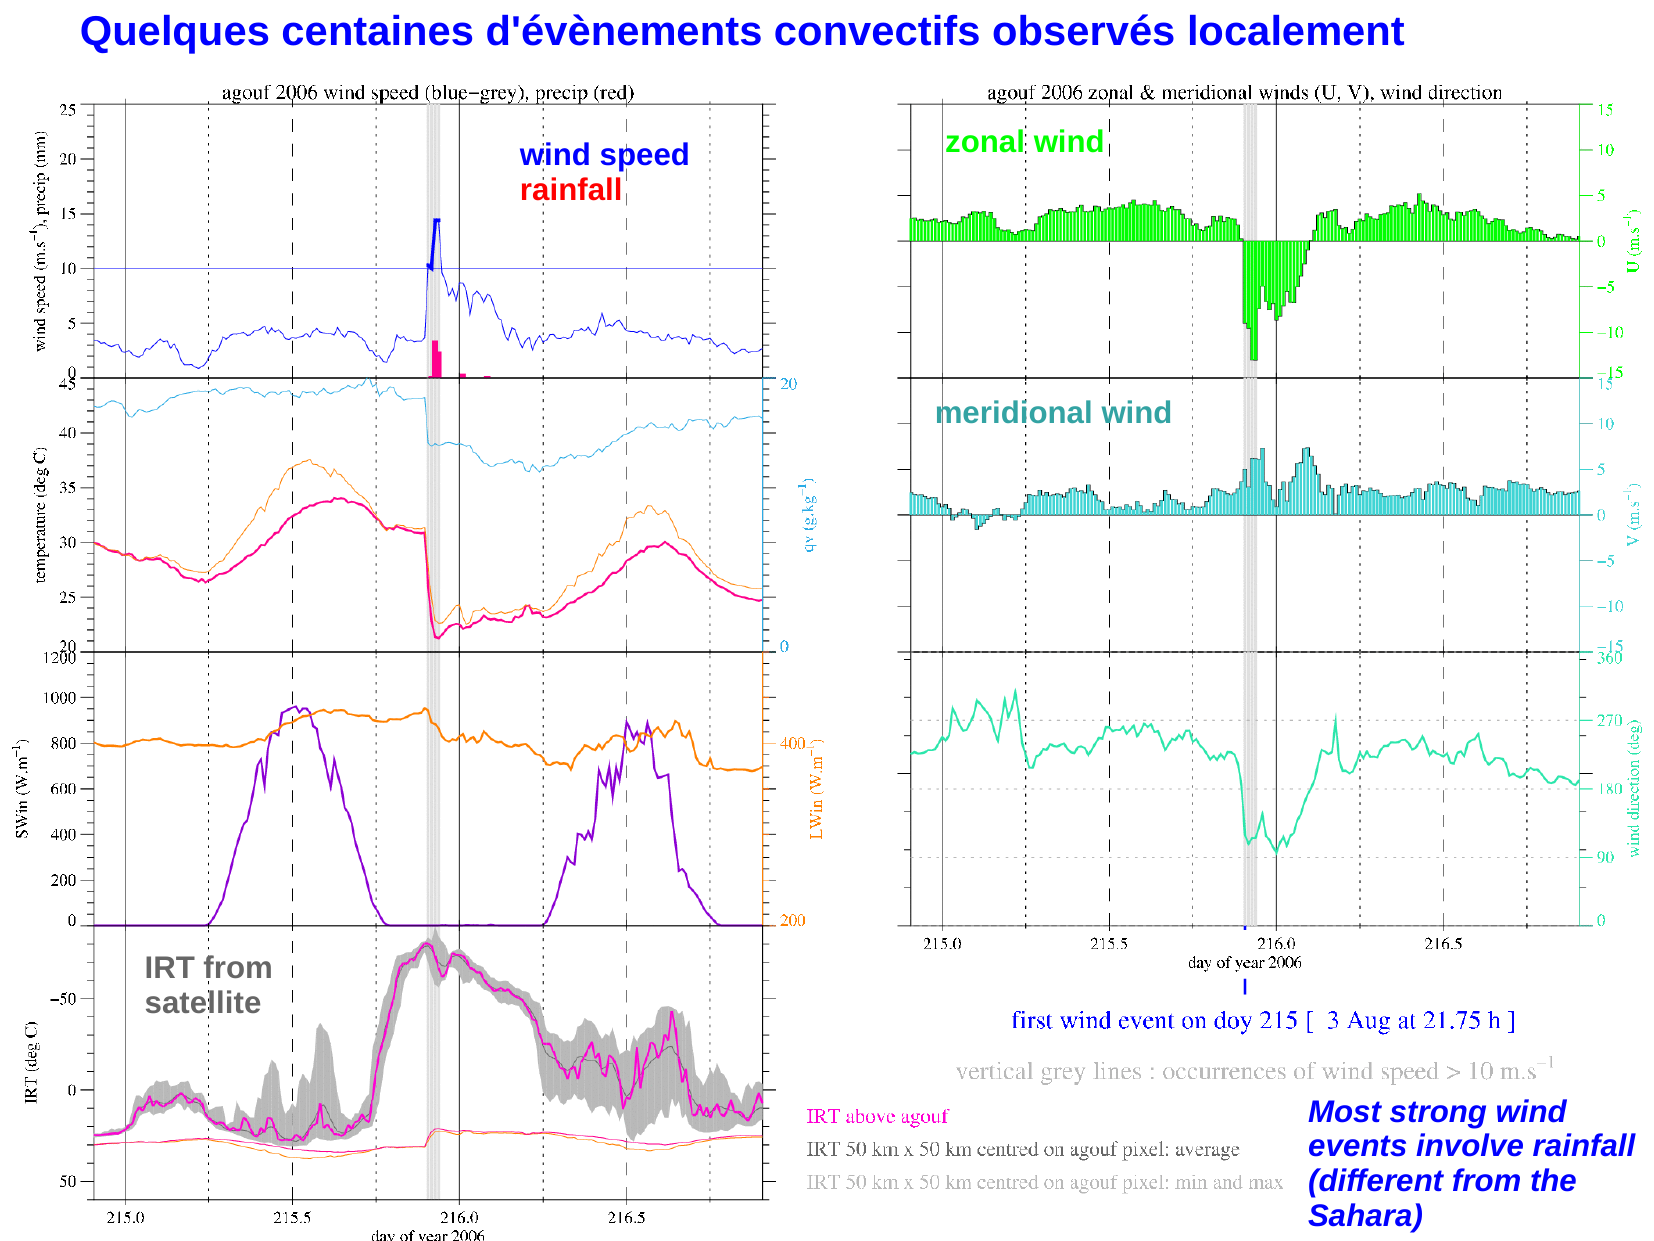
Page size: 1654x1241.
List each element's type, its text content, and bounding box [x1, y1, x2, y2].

picture [11, 82, 1644, 1241]
text_box IRT from satellite [129, 943, 298, 1028]
text_box Quelques centaines d'évènements convectifs observés localement [64, 0, 1419, 62]
text_box wind speed rainfall [505, 129, 706, 215]
text_box meridional wind [920, 388, 1189, 473]
text_box zonal wind [930, 116, 1121, 201]
text_box Most strong wind events involve rainfall (different from the Sahara) [1293, 1086, 1654, 1241]
